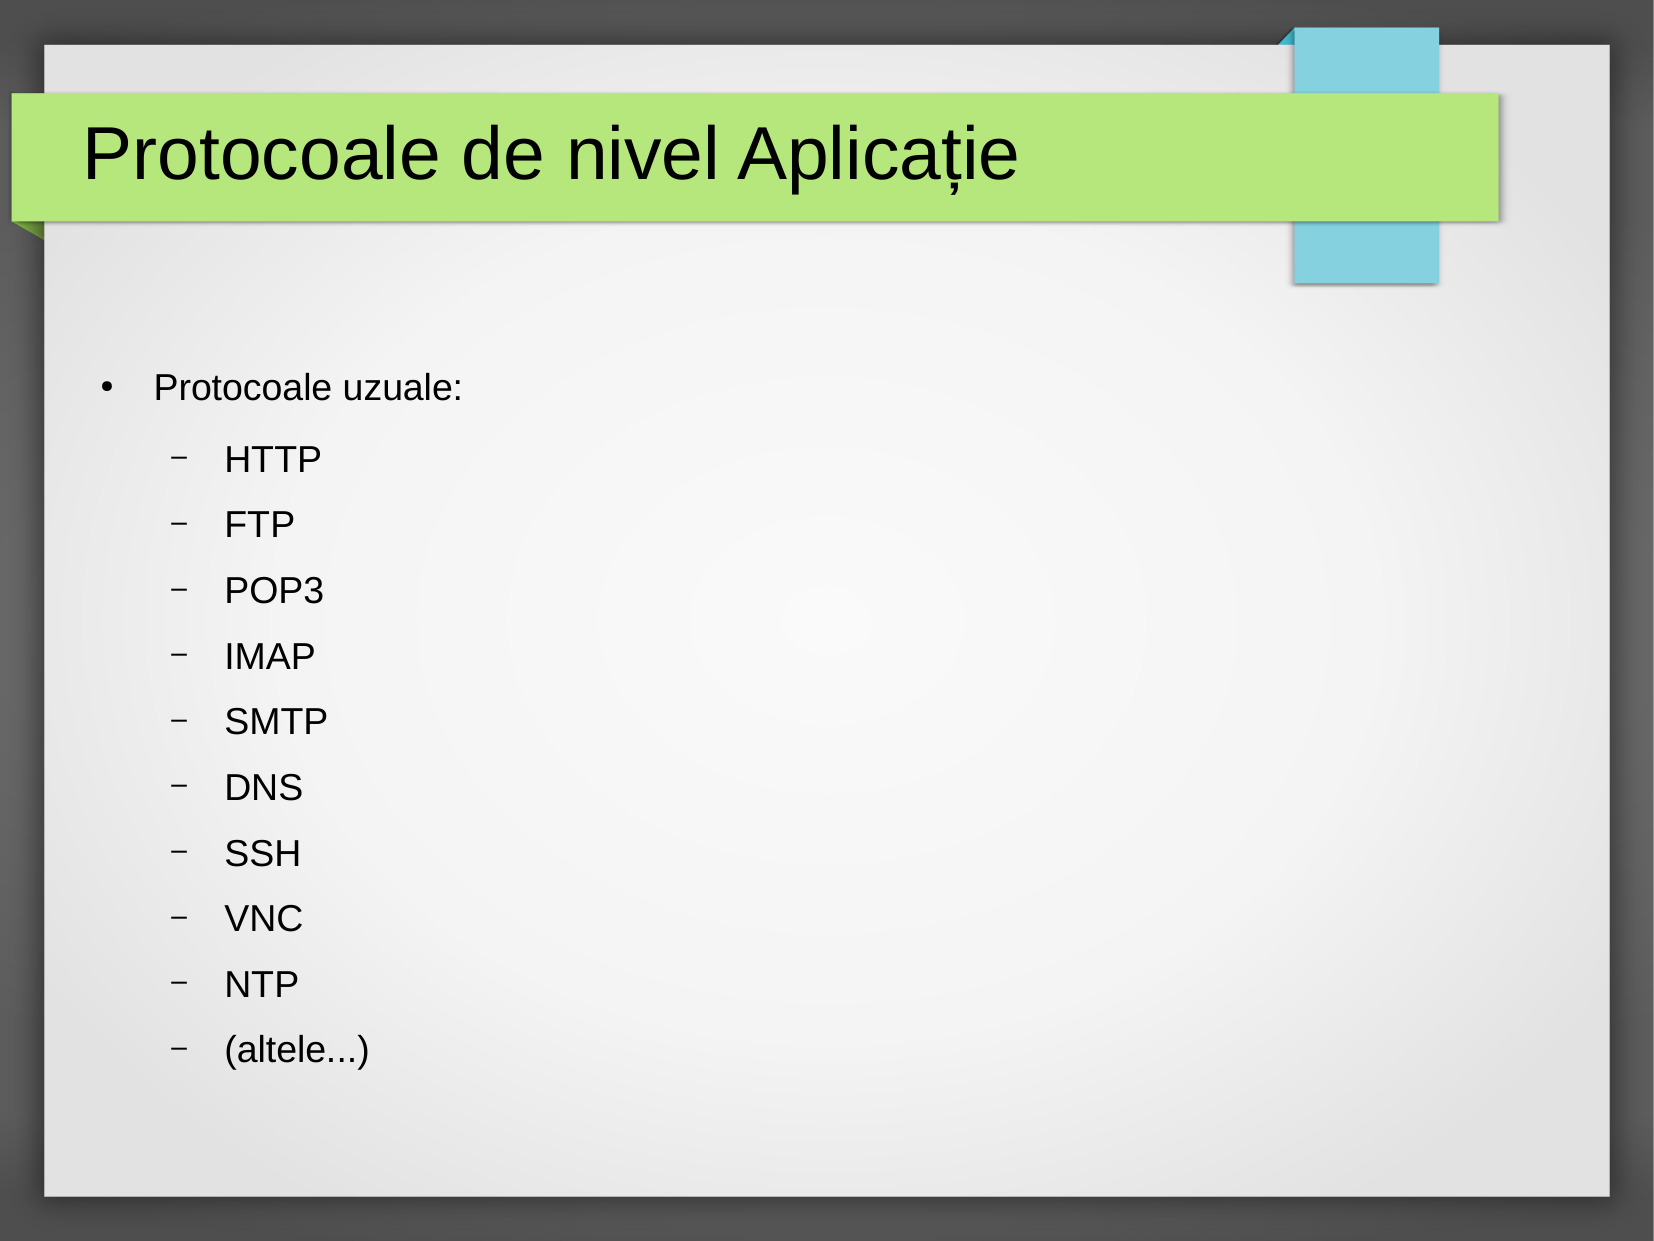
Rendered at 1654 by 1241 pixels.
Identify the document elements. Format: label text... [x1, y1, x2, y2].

list Protocoale uzuale: HTTP FTP POP3 IMAP SMTP DNS SSH VNC NTP (altele...) [82, 295, 1571, 1182]
picture [0, 0, 1654, 1241]
title Protocoale de nivel Aplicație [82, 94, 1264, 213]
